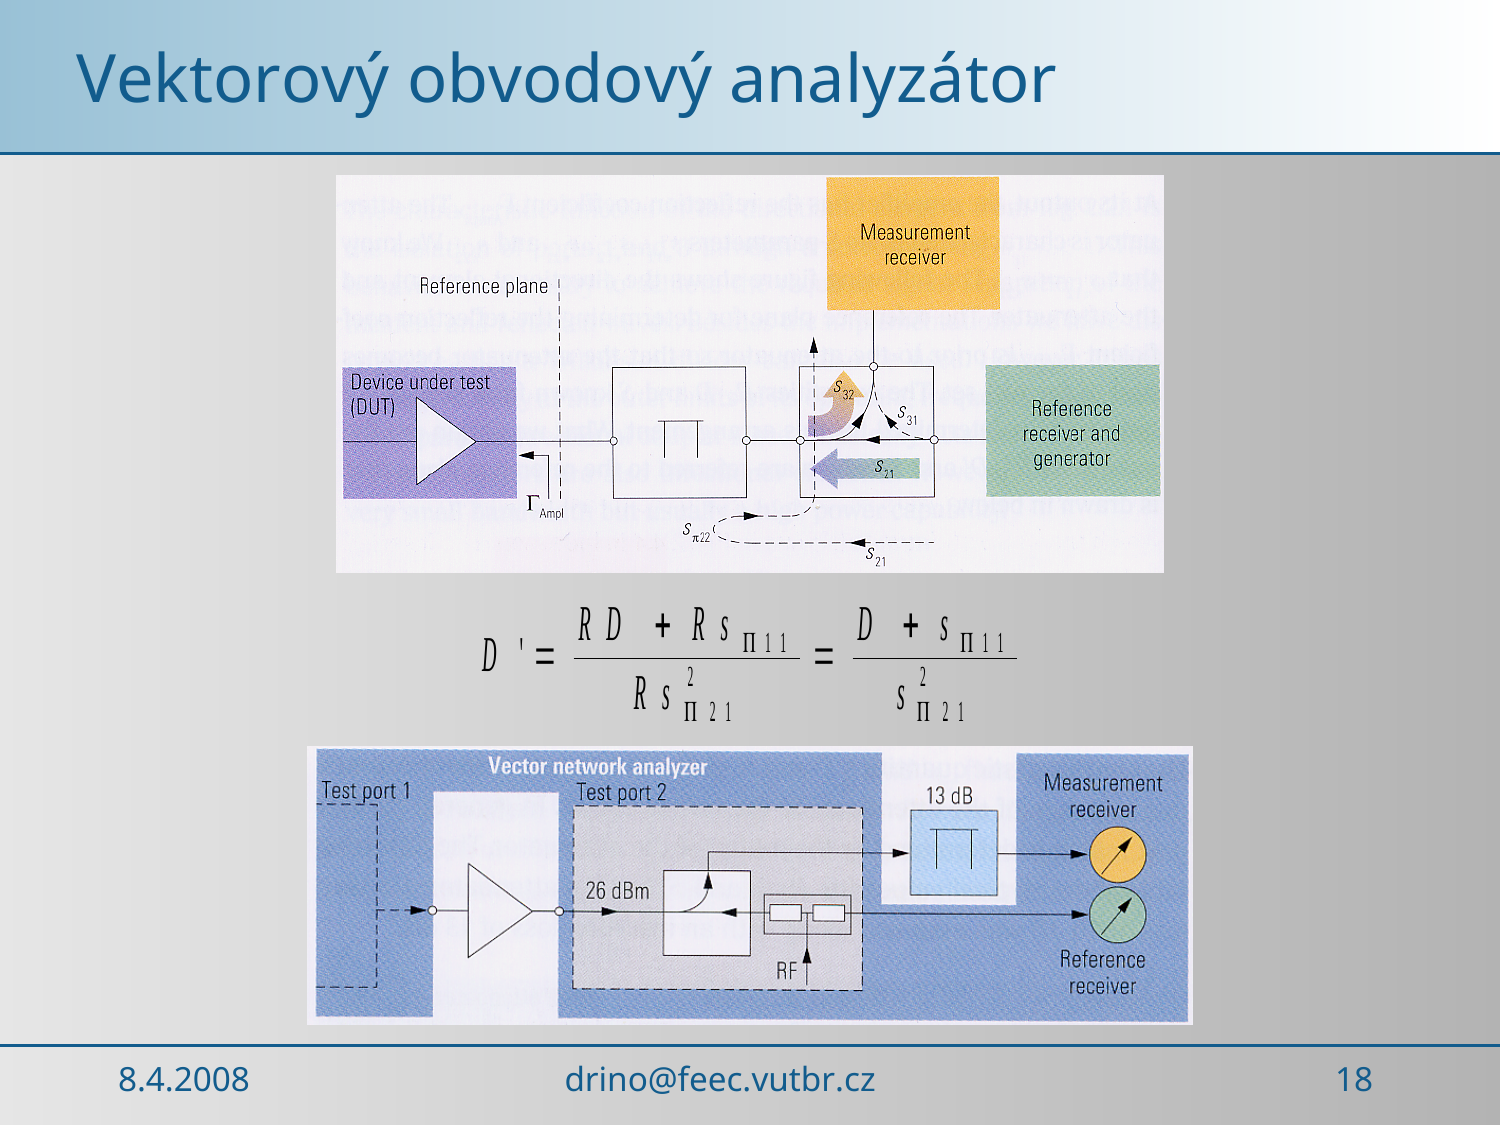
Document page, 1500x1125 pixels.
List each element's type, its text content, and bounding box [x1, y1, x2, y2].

picture [307, 746, 1193, 1025]
text_box 8.4.2008 [103, 1049, 432, 1125]
title Vektorový obvodový analyzátor [0, 0, 1500, 152]
text_box drino@feec.vutbr.cz [454, 1049, 987, 1125]
picture [336, 175, 1164, 573]
text_box <číslo> [1075, 1049, 1388, 1125]
picture [473, 591, 1027, 734]
